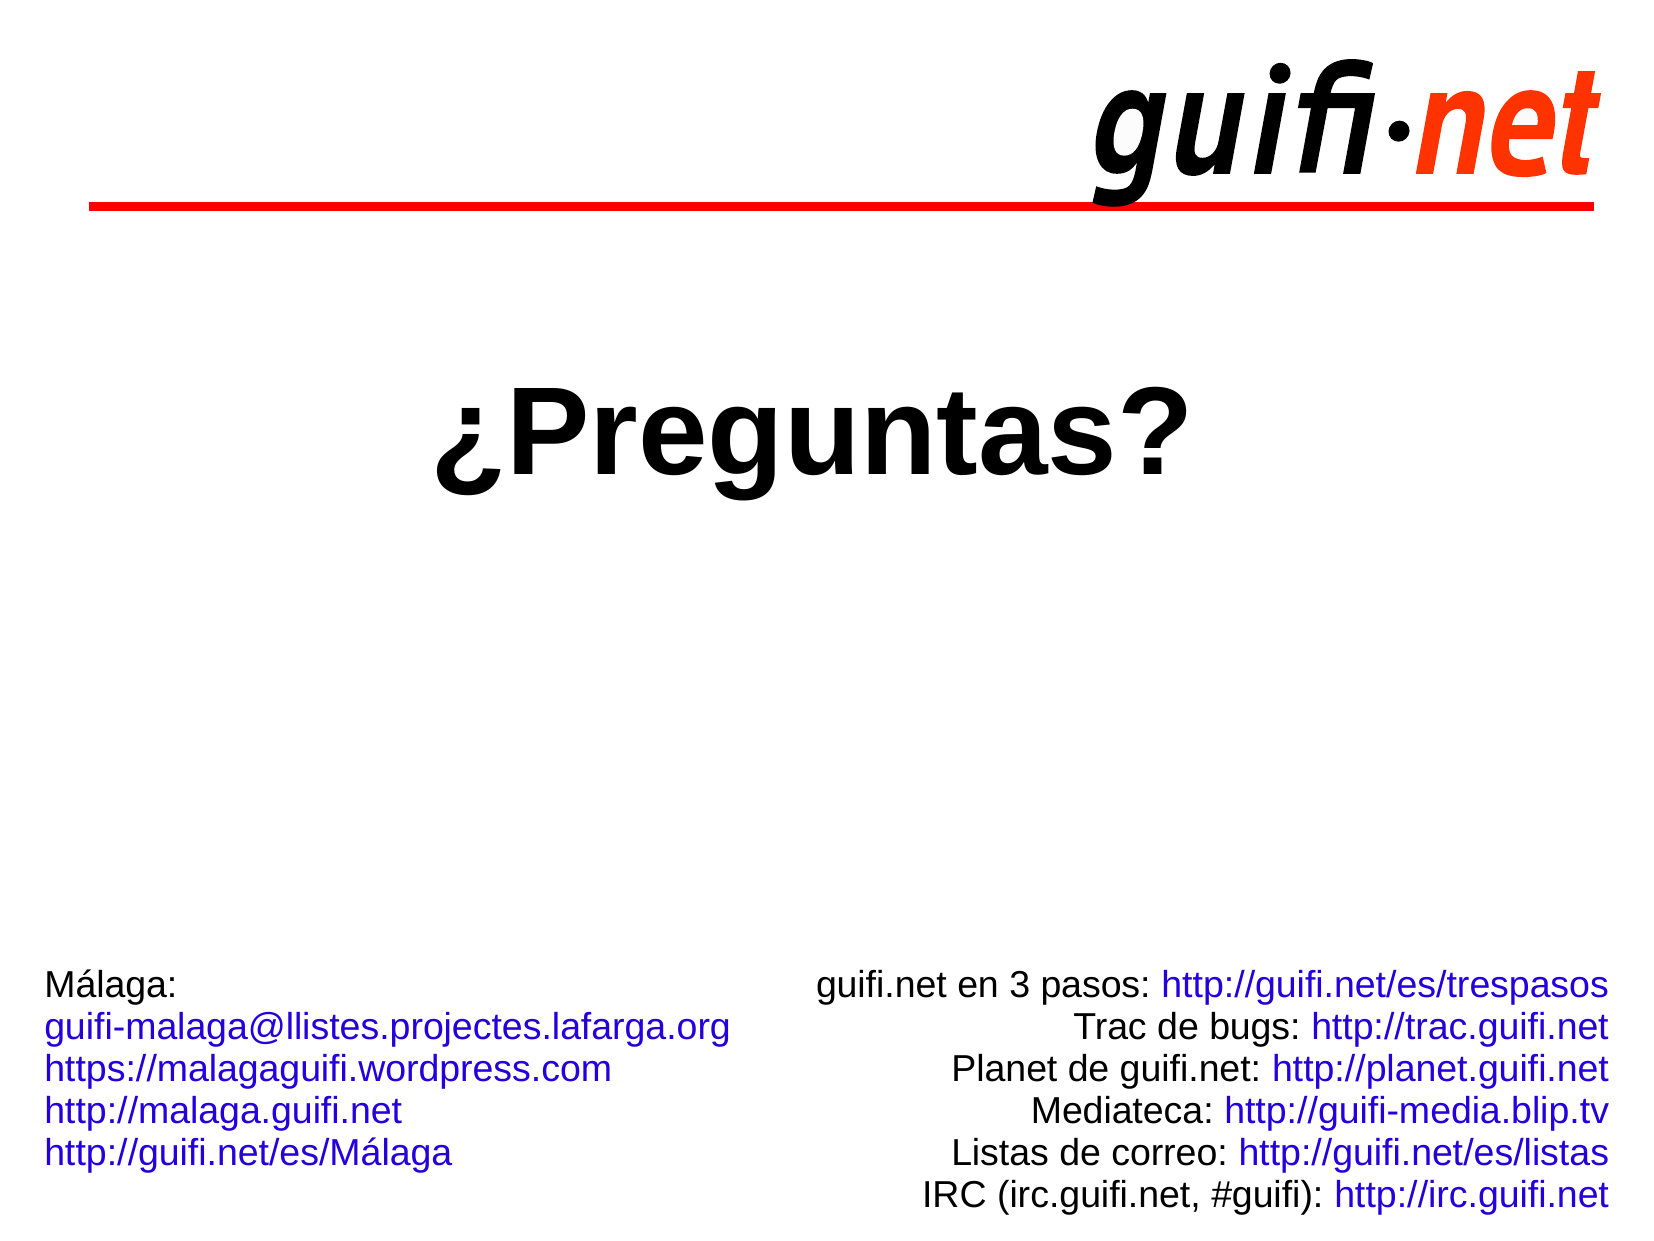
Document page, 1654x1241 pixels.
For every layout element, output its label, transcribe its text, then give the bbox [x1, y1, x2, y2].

text_box ¿Preguntas? [236, 354, 1388, 509]
text_box guifi.net en 3 pasos: http://guifi.net/es/trespasos Trac de bugs: http://trac.guifi.net Planet de guifi.net: http://planet.guifi.net Mediateca: http://guifi-media.blip.tv Listas de correo: http://guifi.net/es/listas IRC (irc.guifi.net, #guifi): http://irc.guifi.net [797, 956, 1625, 1224]
text_box Málaga: guifi-malaga@llistes.projectes.lafarga.org https://malagaguifi.wordpress.com http://malaga.guifi.net http://guifi.net/es/Málaga [29, 956, 916, 1182]
